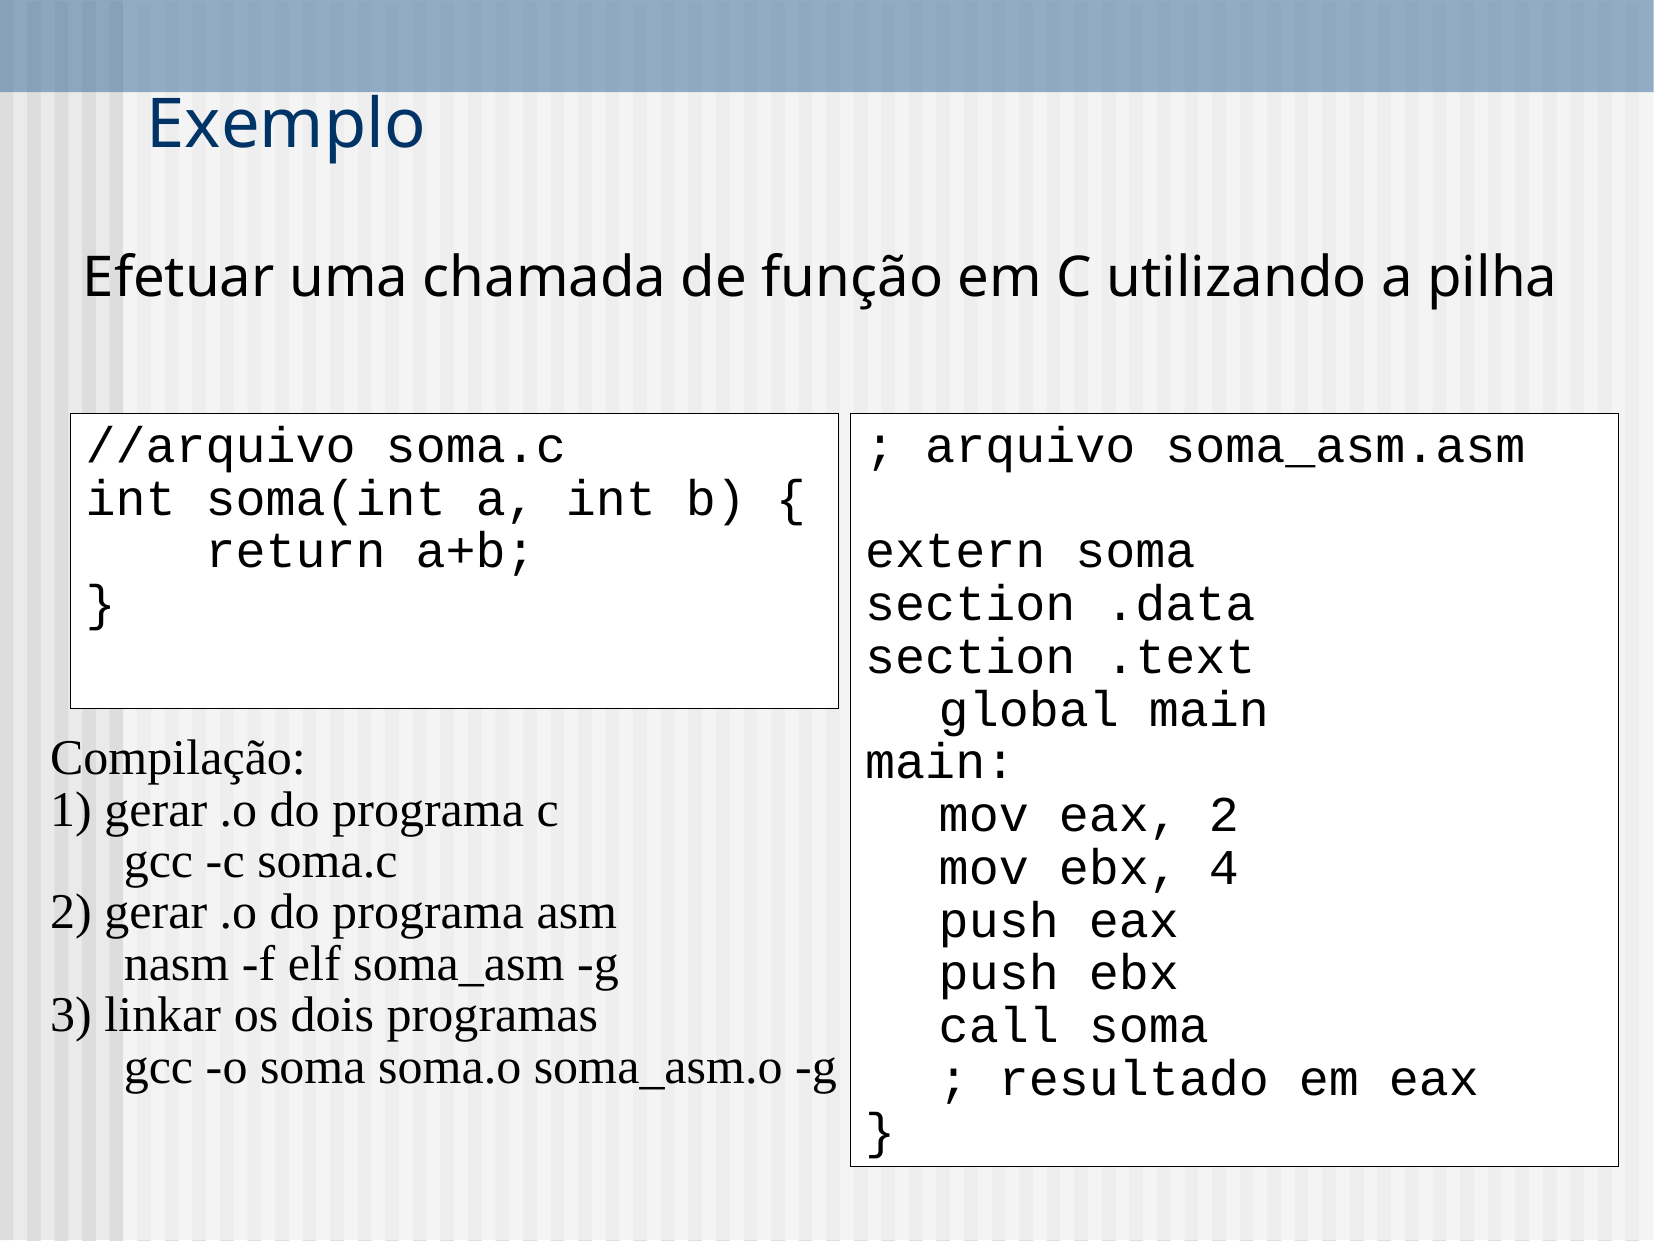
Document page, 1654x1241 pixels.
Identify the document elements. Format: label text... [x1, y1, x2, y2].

text_box ; arquivo soma_asm.asm extern soma section .data section .text global main main: mov eax, 2 mov ebx, 4 push eax push ebx call soma ; resultado em eax } [850, 413, 1619, 1132]
list Efetuar uma chamada de função em C utilizando a pilha [82, 236, 1571, 726]
title Exemplo [146, 36, 1536, 204]
text_box Compilação: 1) gerar .o do programa c gcc -c soma.c 2) gerar .o do programa asm nasm -f elf soma_asm -g 3) linkar os dois programas gcc -o soma soma.o soma_asm.o -g [35, 726, 892, 1112]
text_box //arquivo soma.c int soma(int a, int b) { return a+b; } [70, 413, 839, 709]
